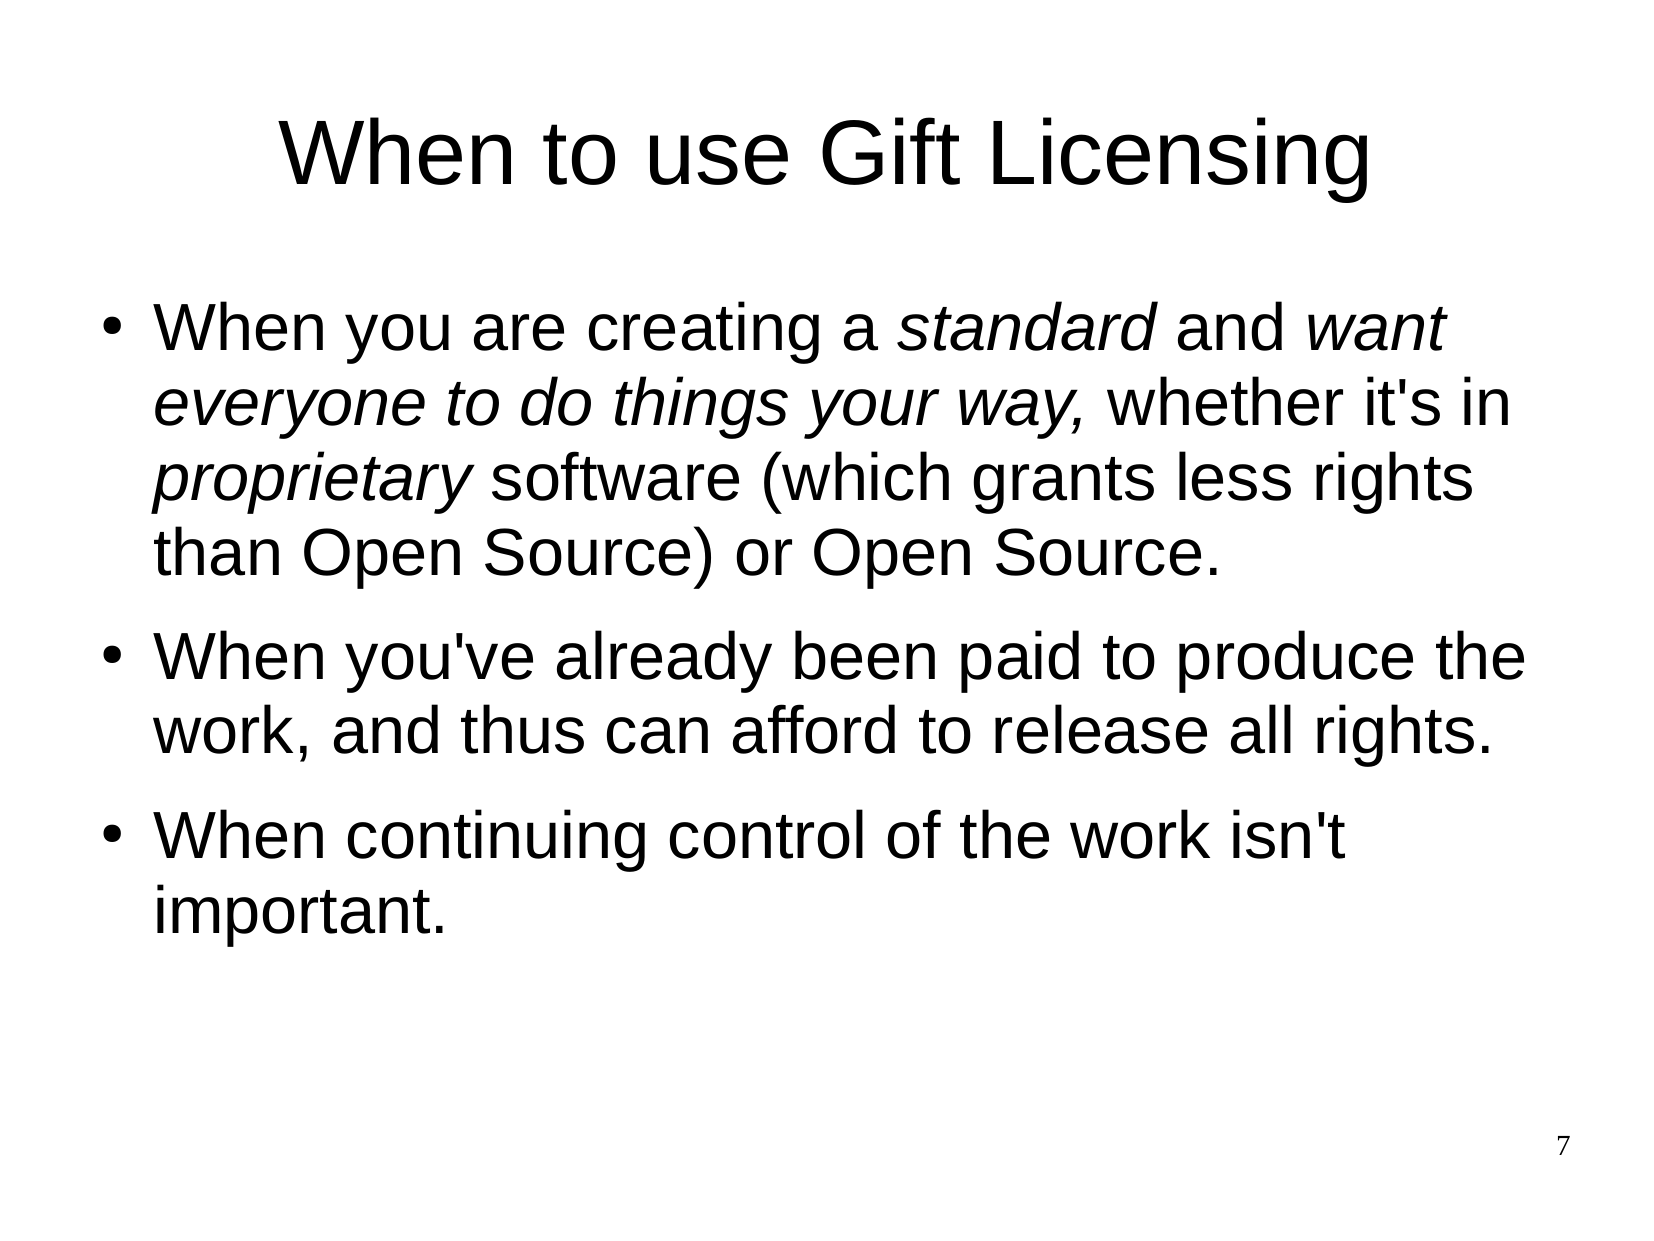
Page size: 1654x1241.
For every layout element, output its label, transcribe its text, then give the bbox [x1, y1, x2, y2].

list When you are creating a standard and want everyone to do things your way, whether it's in proprietary software (which grants less rights than Open Source) or Open Source. When you've already been paid to produce the work, and thus can afford to release all rights. When continuing control of the work isn't important. [82, 290, 1571, 1094]
title When to use Gift Licensing [82, 56, 1571, 250]
